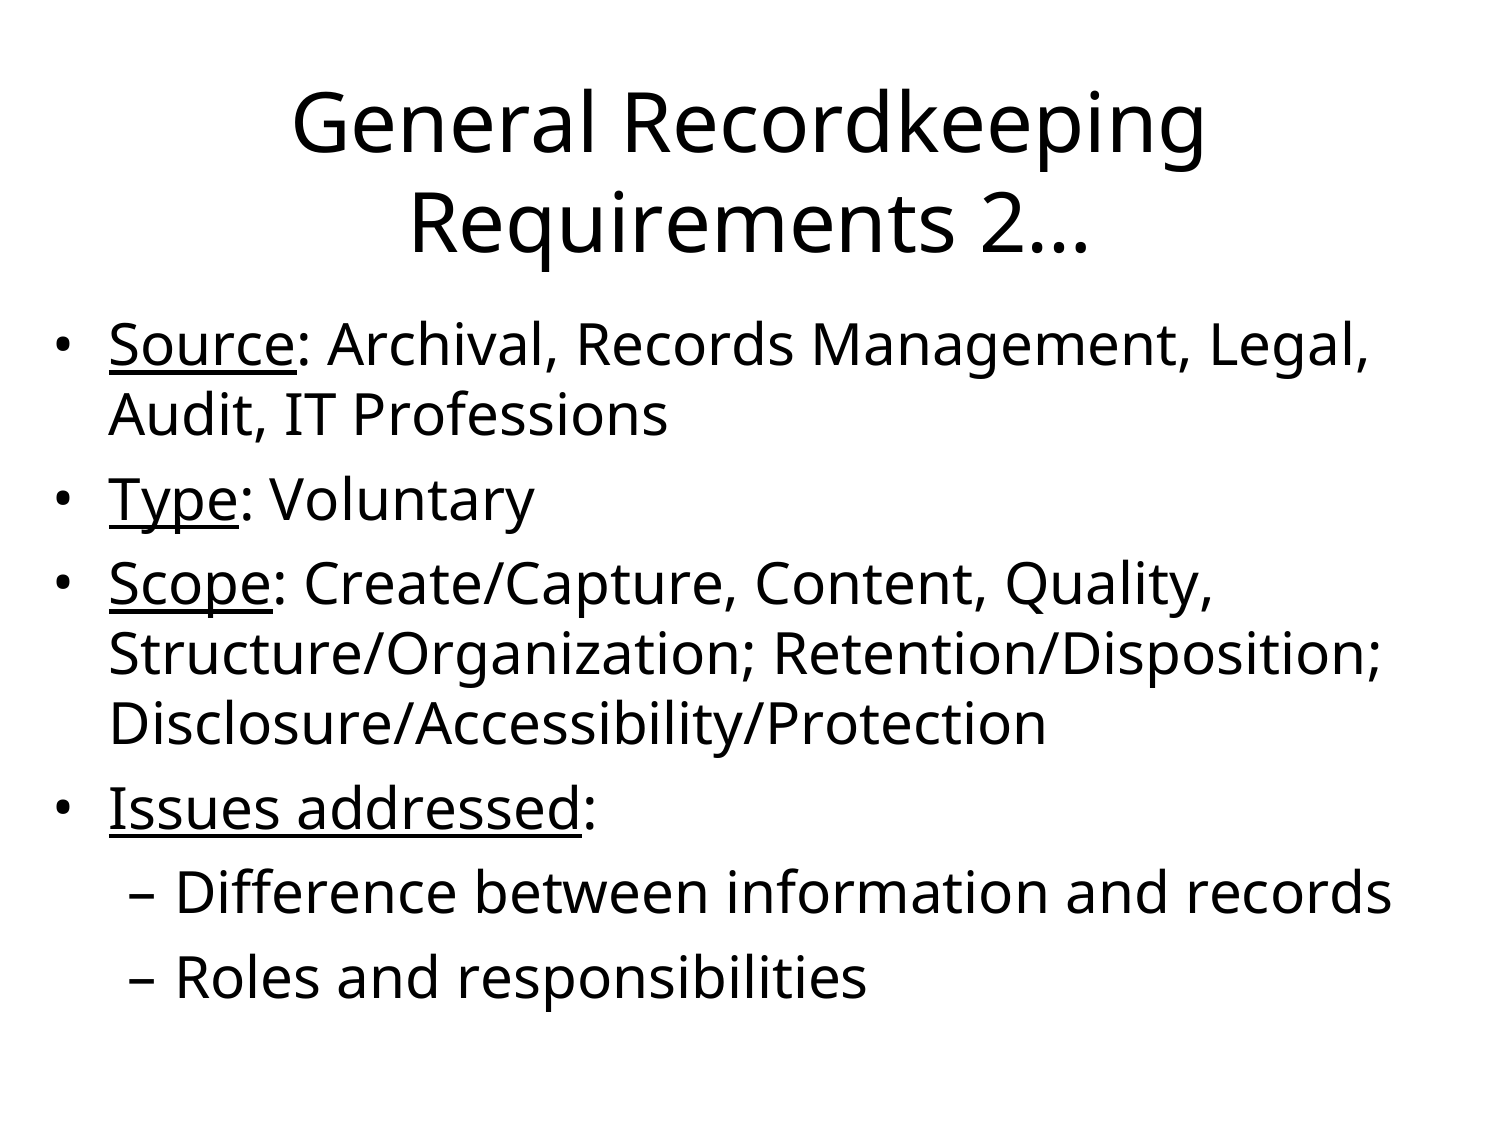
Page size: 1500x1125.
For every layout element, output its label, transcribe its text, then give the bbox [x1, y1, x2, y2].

title General Recordkeeping Requirements 2… [0, 61, 1500, 277]
list Source: Archival, Records Management, Legal, Audit, IT Professions Type: Voluntary Scope: Create/Capture, Content, Quality, Structure/Organization; Retention/Disposition; Disclosure/Accessibility/Protection Issues addressed: Difference between information and records Roles and responsibilities [37, 299, 1463, 1125]
